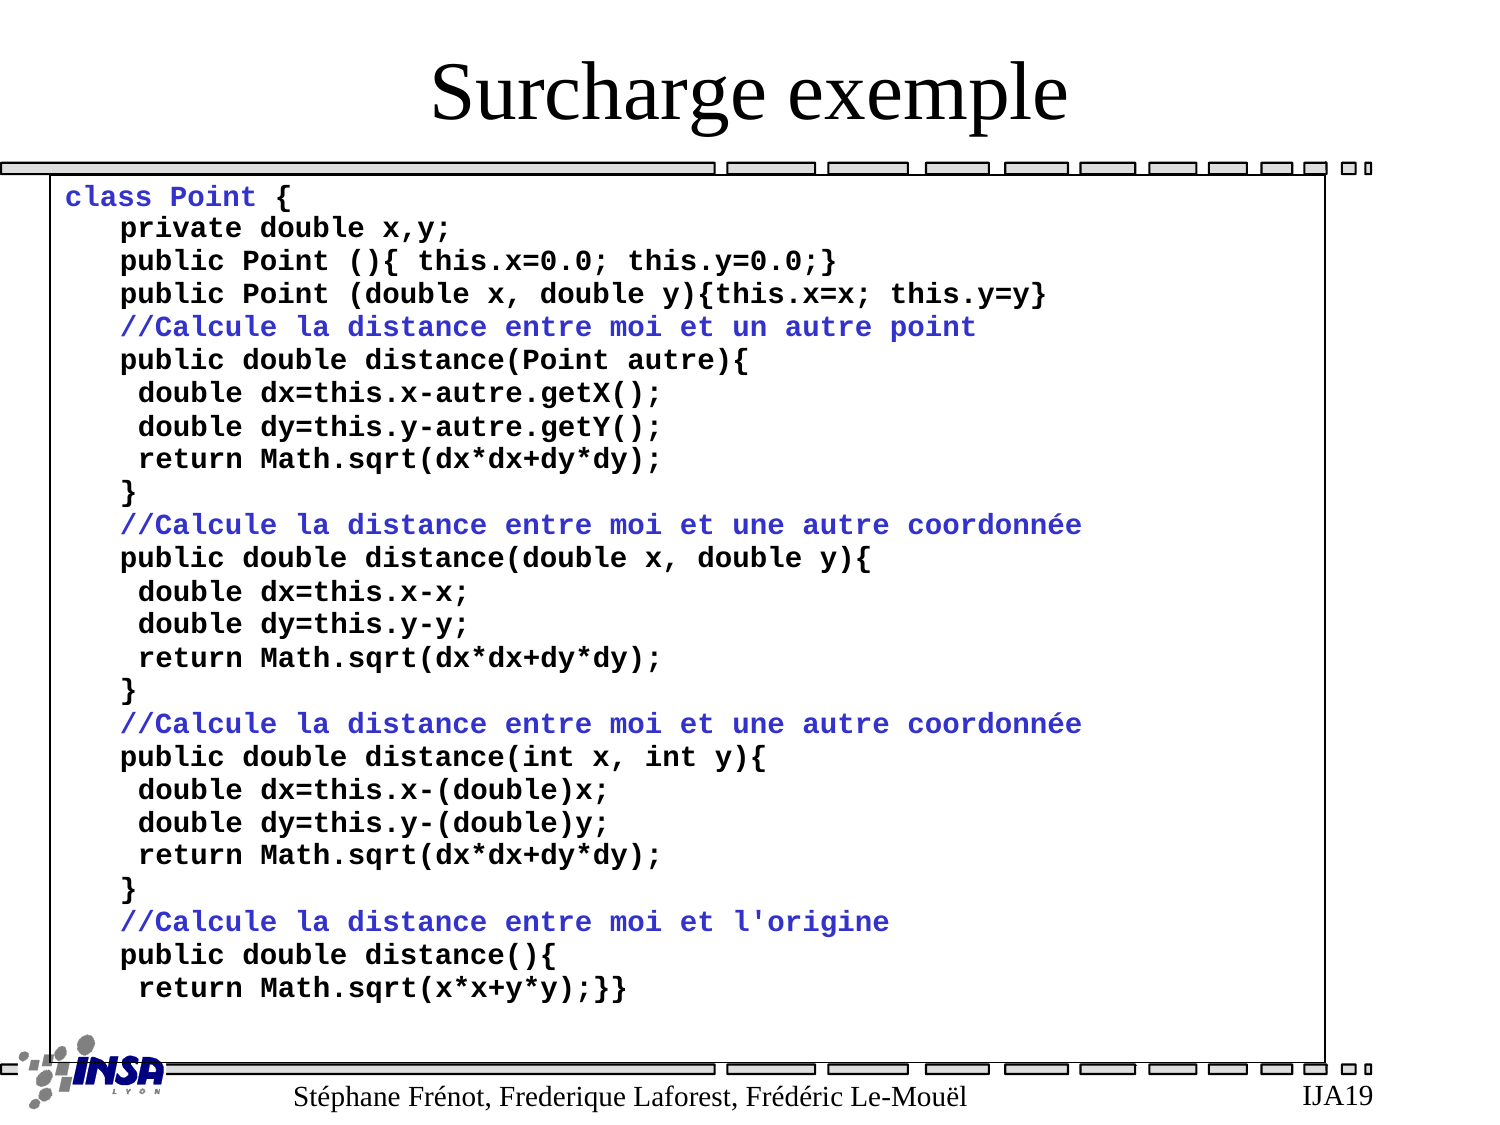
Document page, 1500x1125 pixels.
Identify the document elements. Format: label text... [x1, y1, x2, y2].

title Surcharge exemple [112, 0, 1388, 188]
list class Point { private double x,y; public Point (){ this.x=0.0; this.y=0.0;} public Point (double x, double y){this.x=x; this.y=y} //Calcule la distance entre moi et un autre point public double distance(Point autre){ double dx=this.x-autre.getX(); double dy=this.y-autre.getY(); return Math.sqrt(dx*dx+dy*dy); } //Calcule la distance entre moi et une autre coordonnée public double distance(double x, double y){ double dx=this.x-x; double dy=this.y-y; return Math.sqrt(dx*dx+dy*dy); } //Calcule la distance entre moi et une autre coordonnée public double distance(int x, int y){ double dx=this.x-(double)x; double dy=this.y-(double)y; return Math.sqrt(dx*dx+dy*dy); } //Calcule la distance entre moi et l'origine public double distance(){ return Math.sqrt(x*x+y*y);}} [50, 174, 1326, 1063]
